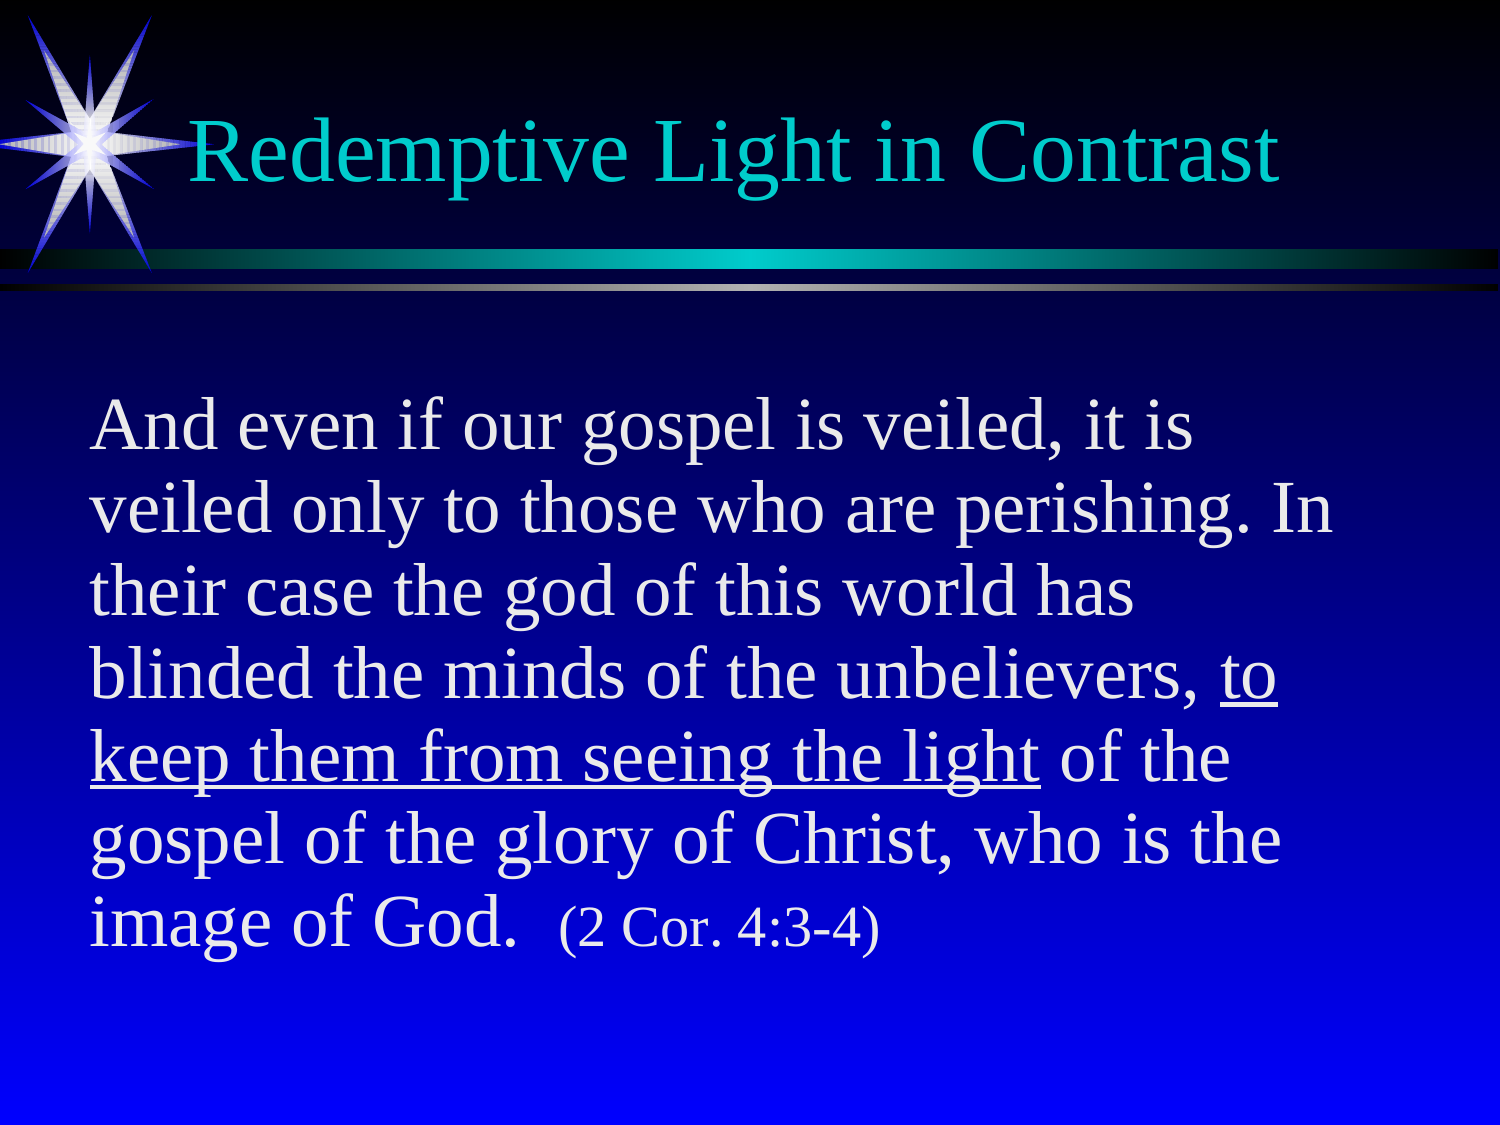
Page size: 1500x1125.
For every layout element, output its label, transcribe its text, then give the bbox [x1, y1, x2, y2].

title Redemptive Light in Contrast [187, 63, 1463, 237]
text_box And even if our gospel is veiled, it is veiled only to those who are perishing. In their case the god of this world has blinded the minds of the unbelievers, to keep them from seeing the light of the gospel of the glory of Christ, who is the image of God. (2 Cor. 4:3-4) [75, 375, 1388, 971]
